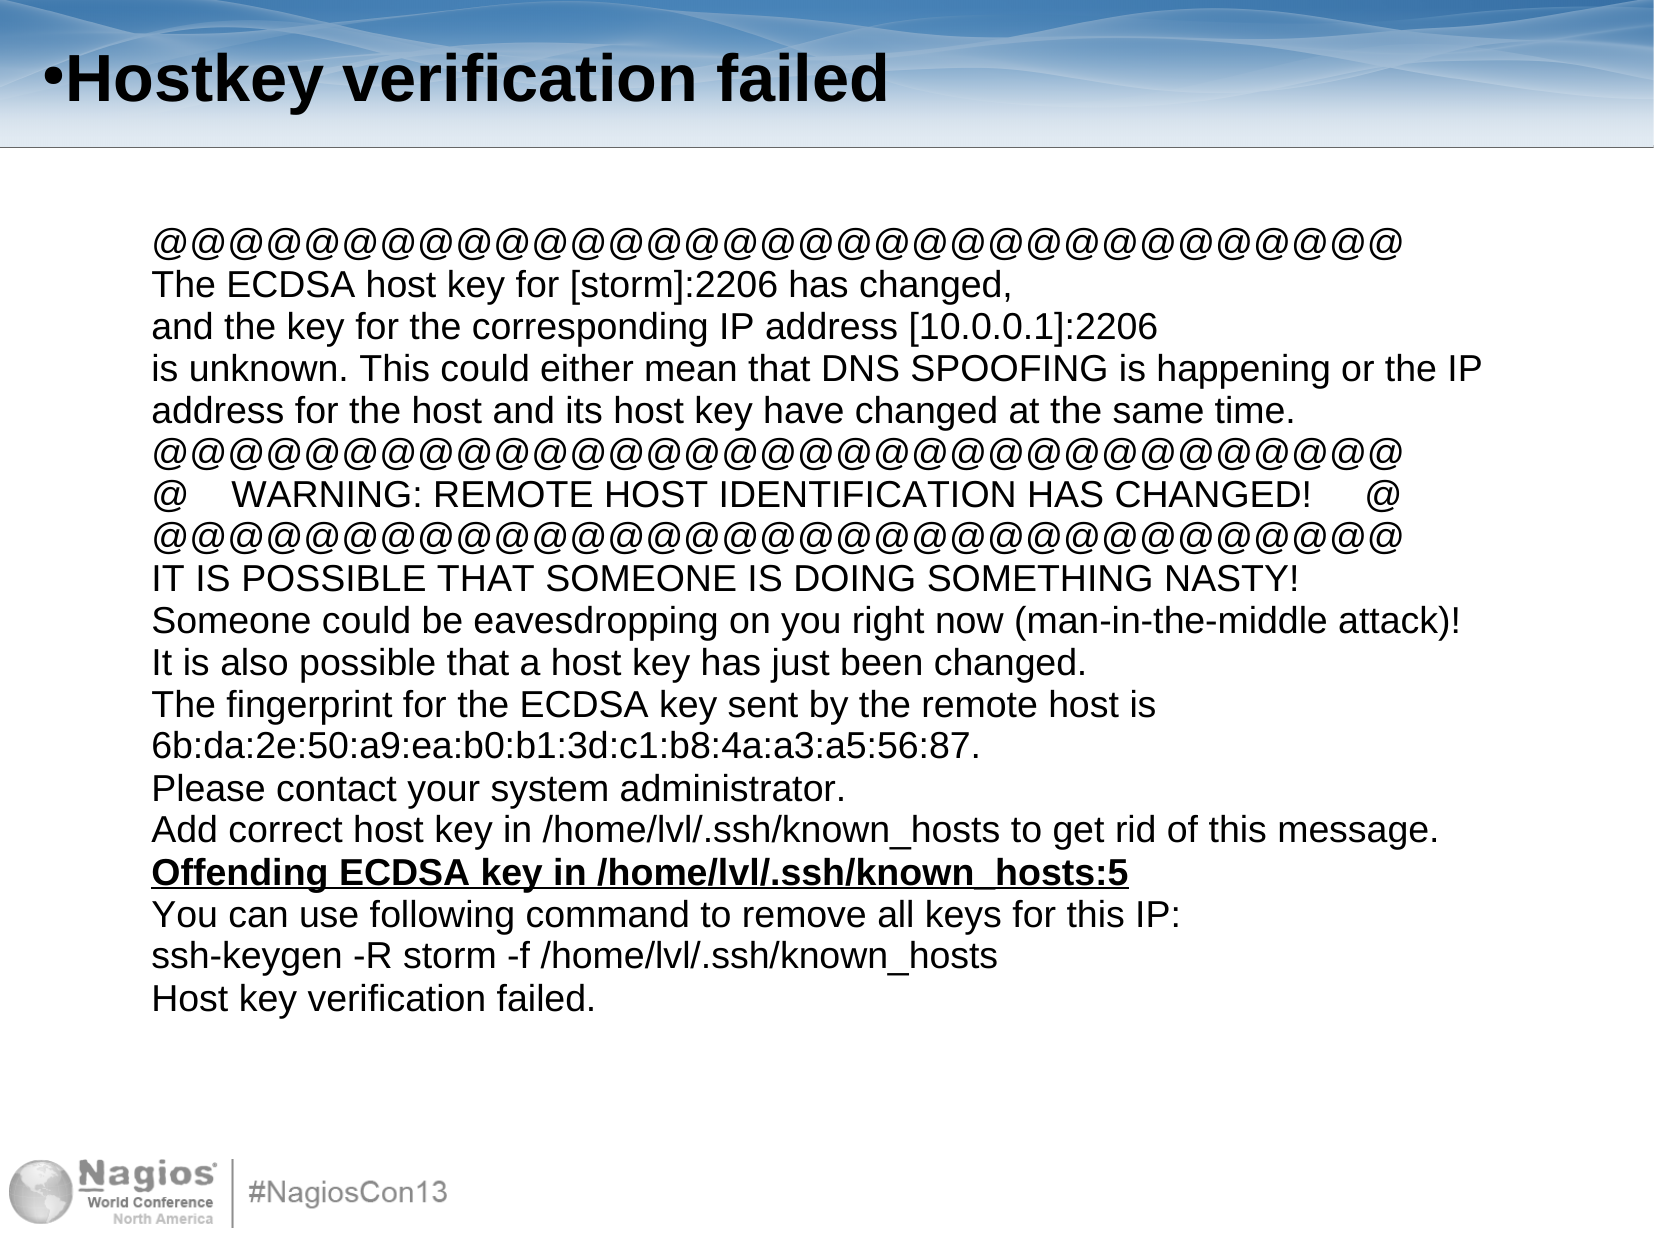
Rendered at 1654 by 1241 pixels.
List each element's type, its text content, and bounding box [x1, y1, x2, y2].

title Hostkey verification failed [41, 29, 1248, 127]
list @@@@@@@@@@@@@@@@@@@@@@@@@@@@@@@@@ The ECDSA host key for [storm]:2206 has changed, and the key for the corresponding IP address [10.0.0.1]:2206 is unknown. This could either mean that DNS SPOOFING is happening or the IP address for the host and its host key have changed at the same time. @@@@@@@@@@@@@@@@@@@@@@@@@@@@@@@@@ @ WARNING: REMOTE HOST IDENTIFICATION HAS CHANGED! @ @@@@@@@@@@@@@@@@@@@@@@@@@@@@@@@@@ IT IS POSSIBLE THAT SOMEONE IS DOING SOMETHING NASTY! Someone could be eavesdropping on you right now (man-in-the-middle attack)! It is also possible that a host key has just been changed. The fingerprint for the ECDSA key sent by the remote host is 6b:da:2e:50:a9:ea:b0:b1:3d:c1:b8:4a:a3:a5:56:87. Please contact your system administrator. Add correct host key in /home/lvl/.ssh/known_hosts to get rid of this message. Offending ECDSA key in /home/lvl/.ssh/known_hosts:5 You can use following command to remove all keys for this IP: ssh-keygen -R storm -f /home/lvl/.ssh/known_hosts Host key verification failed. [80, 188, 1569, 1019]
picture [0, 0, 1654, 147]
picture [9, 1159, 453, 1228]
